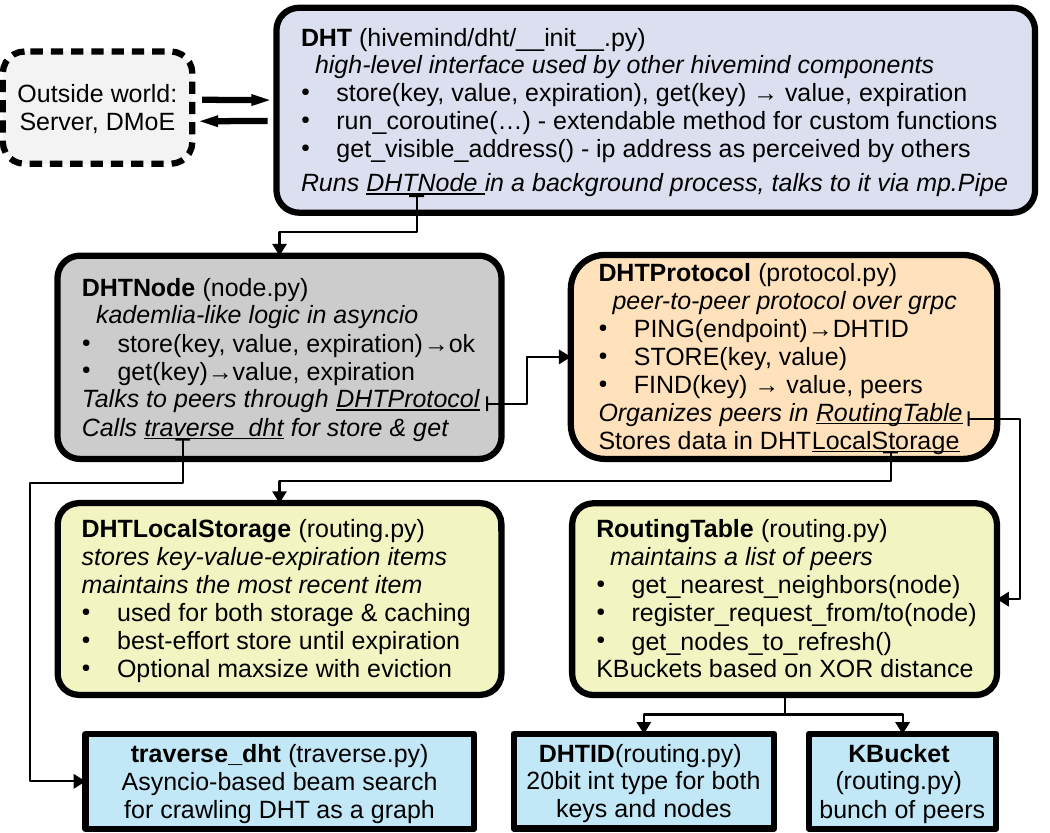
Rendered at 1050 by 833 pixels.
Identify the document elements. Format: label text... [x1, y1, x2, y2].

text_box DHT (hivemind/dht/__init__.py) high-level interface used by other hivemind components store(key, value, expiration), get(key) → value, expiration run_coroutine(…) - extendable method for custom functions get_visible_address() - ip address as perceived by others Runs DHTNode in a background process, talks to it via mp.Pipe [276, 7, 1036, 213]
text_box DHTNode (node.py) kademlia-like logic in asyncio store(key, value, expiration)→ok get(key)→value, expiration Talks to peers through DHTProtocol Calls traverse_dht for store & get [57, 255, 502, 459]
text_box Outside world: Server, DMoE [2, 51, 193, 164]
text_box traverse_dht (traverse.py) Asyncio-based beam search for crawling DHT as a graph [85, 733, 475, 829]
text_box KBucket (routing.py) bunch of peers [808, 733, 997, 829]
text_box DHTID(routing.py) 20bit int type for both keys and nodes [513, 733, 775, 829]
text_box RoutingTable (routing.py) maintains a list of peers get_nearest_neighbors(node) register_request_from/to(node) get_nodes_to_refresh() KBuckets based on XOR distance [572, 503, 998, 696]
text_box DHTProtocol (protocol.py) peer-to-peer protocol over grpc PING(endpoint)→DHTID STORE(key, value) FIND(key) → value, peers Organizes peers in RoutingTable Stores data in DHTLocalStorage [570, 254, 998, 459]
text_box DHTLocalStorage (routing.py) stores key-value-expiration items maintains the most recent item used for both storage & caching best-effort store until expiration Optional maxsize with eviction [57, 503, 502, 695]
